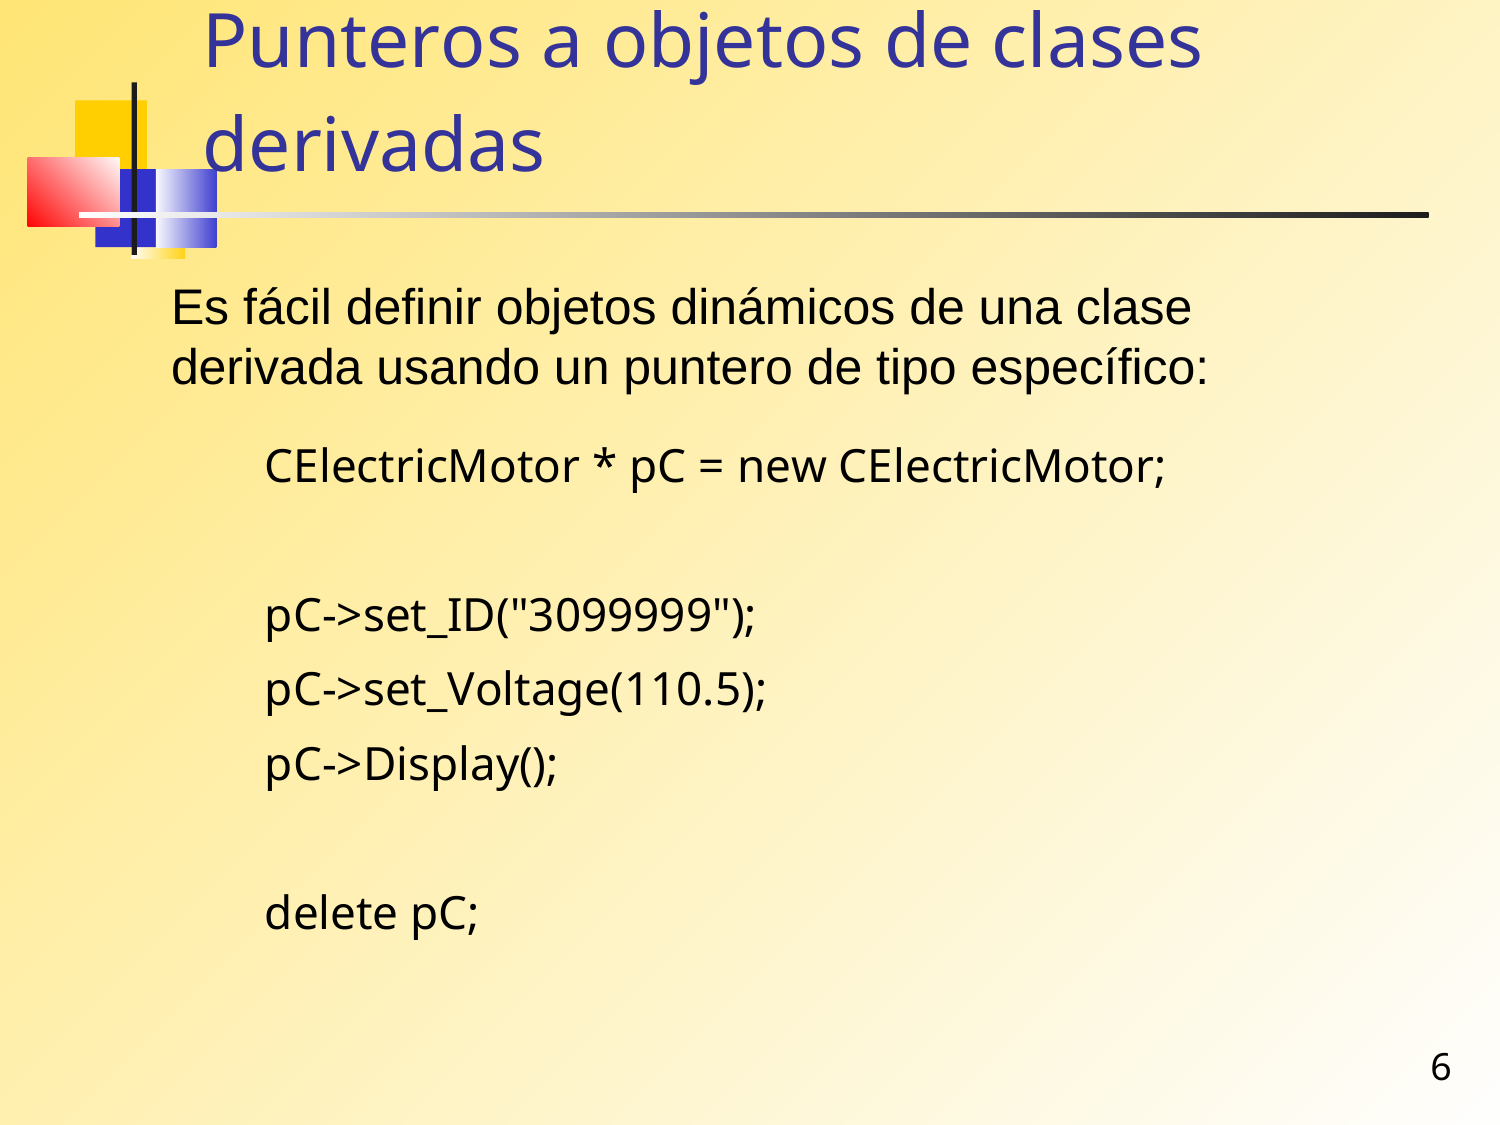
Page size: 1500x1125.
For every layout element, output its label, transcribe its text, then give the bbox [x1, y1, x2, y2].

text_box Es fácil definir objetos dinámicos de una clase derivada usando un puntero de tipo específico: [147, 267, 1386, 403]
title Punteros a objetos de clases derivadas [187, 3, 1466, 201]
list CElectricMotor * pC = new CElectricMotor; pC->set_ID("3099999"); pC->set_Voltage(110.5); pC->Display(); delete pC; [249, 424, 1463, 1013]
